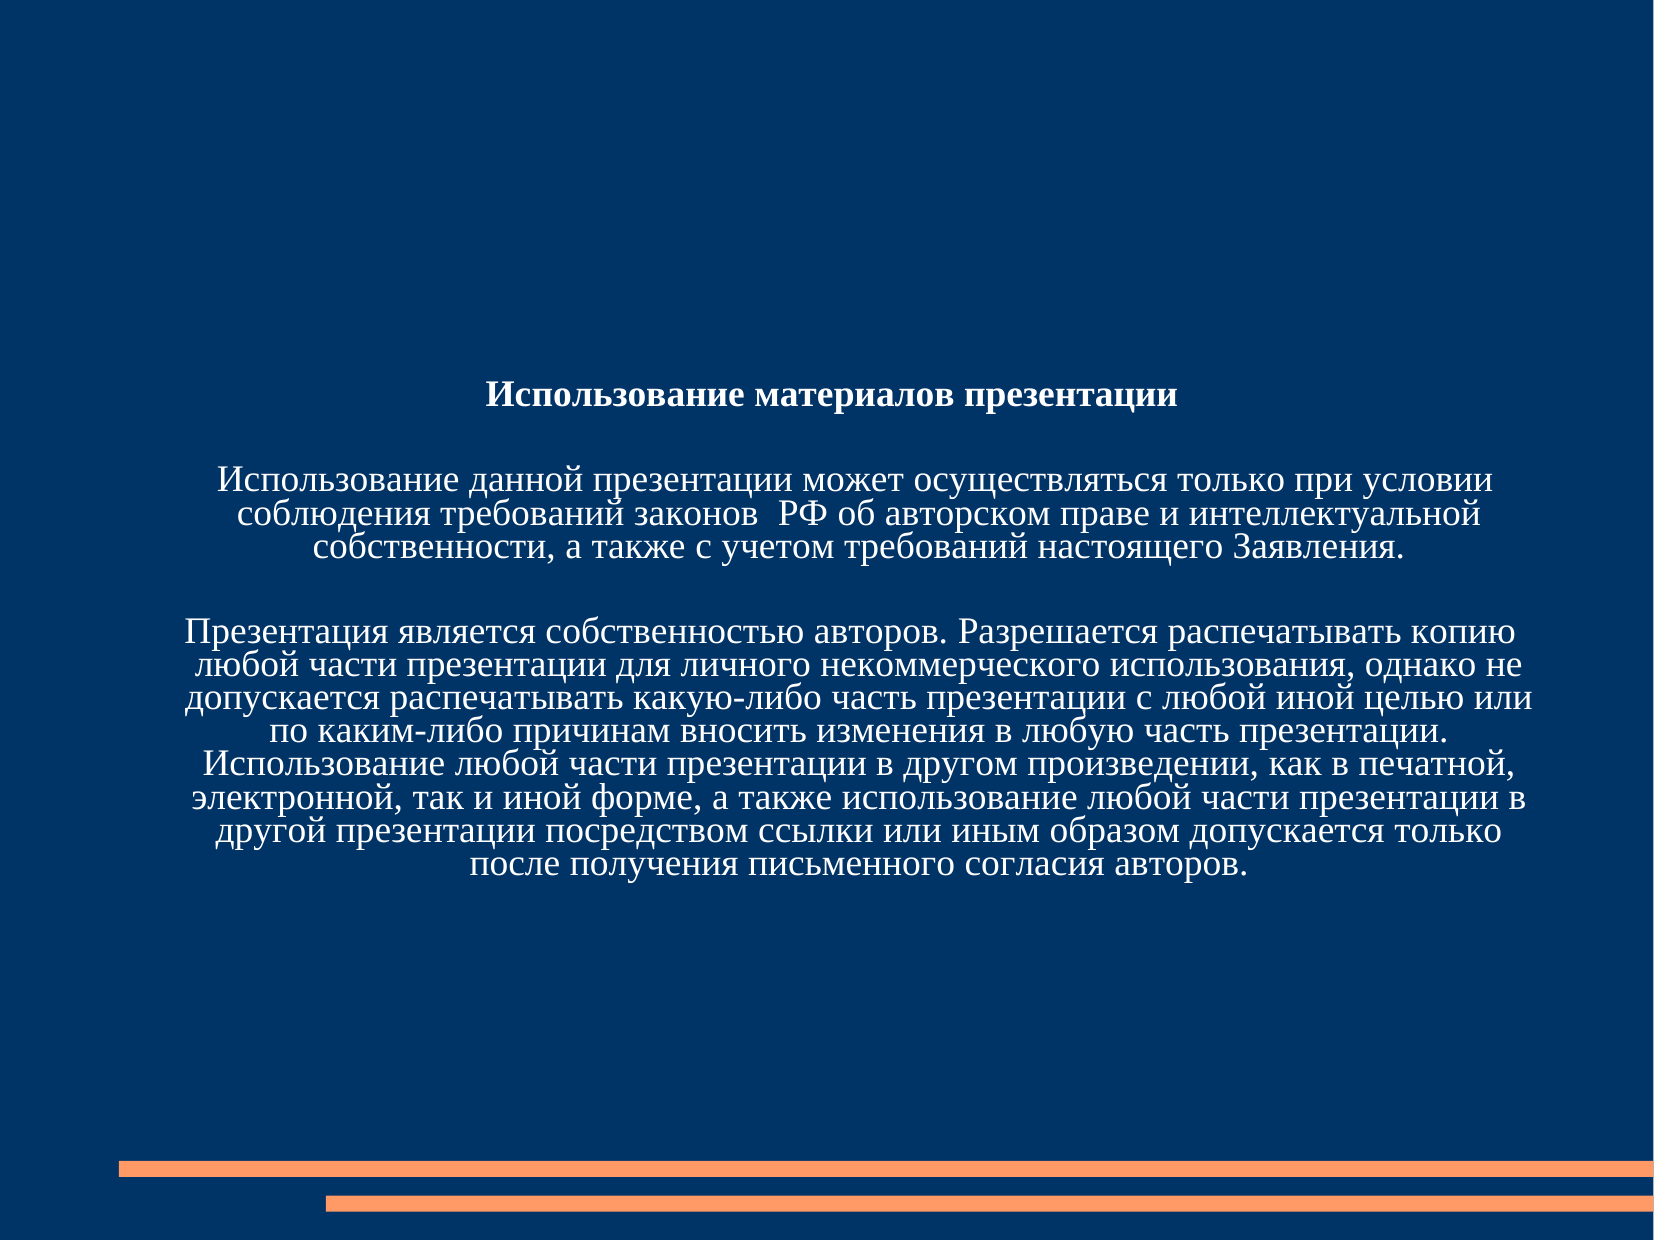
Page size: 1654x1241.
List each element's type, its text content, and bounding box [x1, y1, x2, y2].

text_box Использование материалов презентации Использование данной презентации может осуществляться только при условии соблюдения требований законов РФ об авторском праве и интеллектуальной собственности, а также с учетом требований настоящего Заявления. Презентация является собственностью авторов. Разрешается распечатывать копию любой части презентации для личного некоммерческого использования, однако не допускается распечатывать какую-либо часть презентации с любой иной целью или по каким-либо причинам вносить изменения в любую часть презентации. Использование любой части презентации в другом произведении, как в печатной, электронной, так и иной форме, а также использование любой части презентации в другой презентации посредством ссылки или иным образом допускается только после получения письменного согласия авторов. [112, 254, 1552, 1051]
